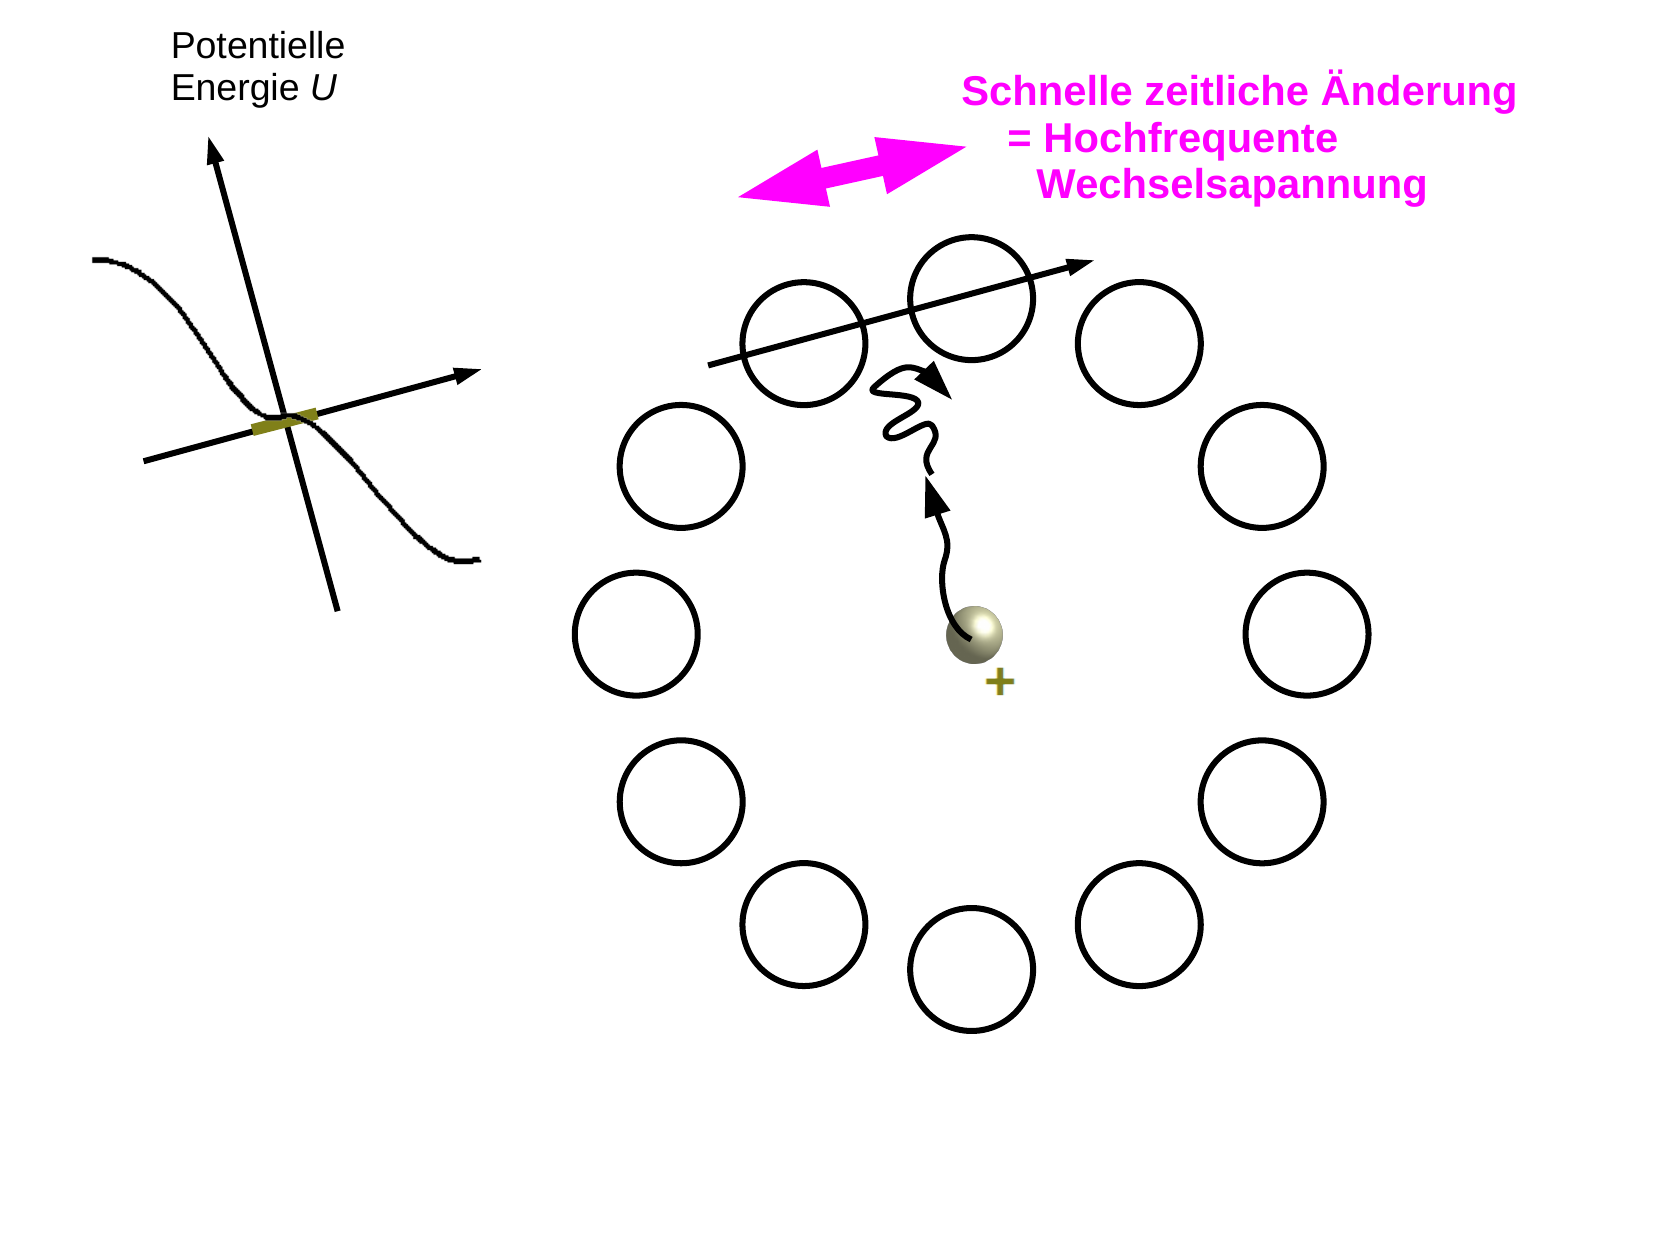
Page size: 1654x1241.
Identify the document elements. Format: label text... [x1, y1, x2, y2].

text_box Schnelle zeitliche Änderung = Hochfrequente Wechselsapannung [943, 57, 1536, 218]
picture [86, 187, 488, 638]
text_box Potentielle Energie U [153, 14, 364, 119]
picture [971, 646, 1033, 722]
